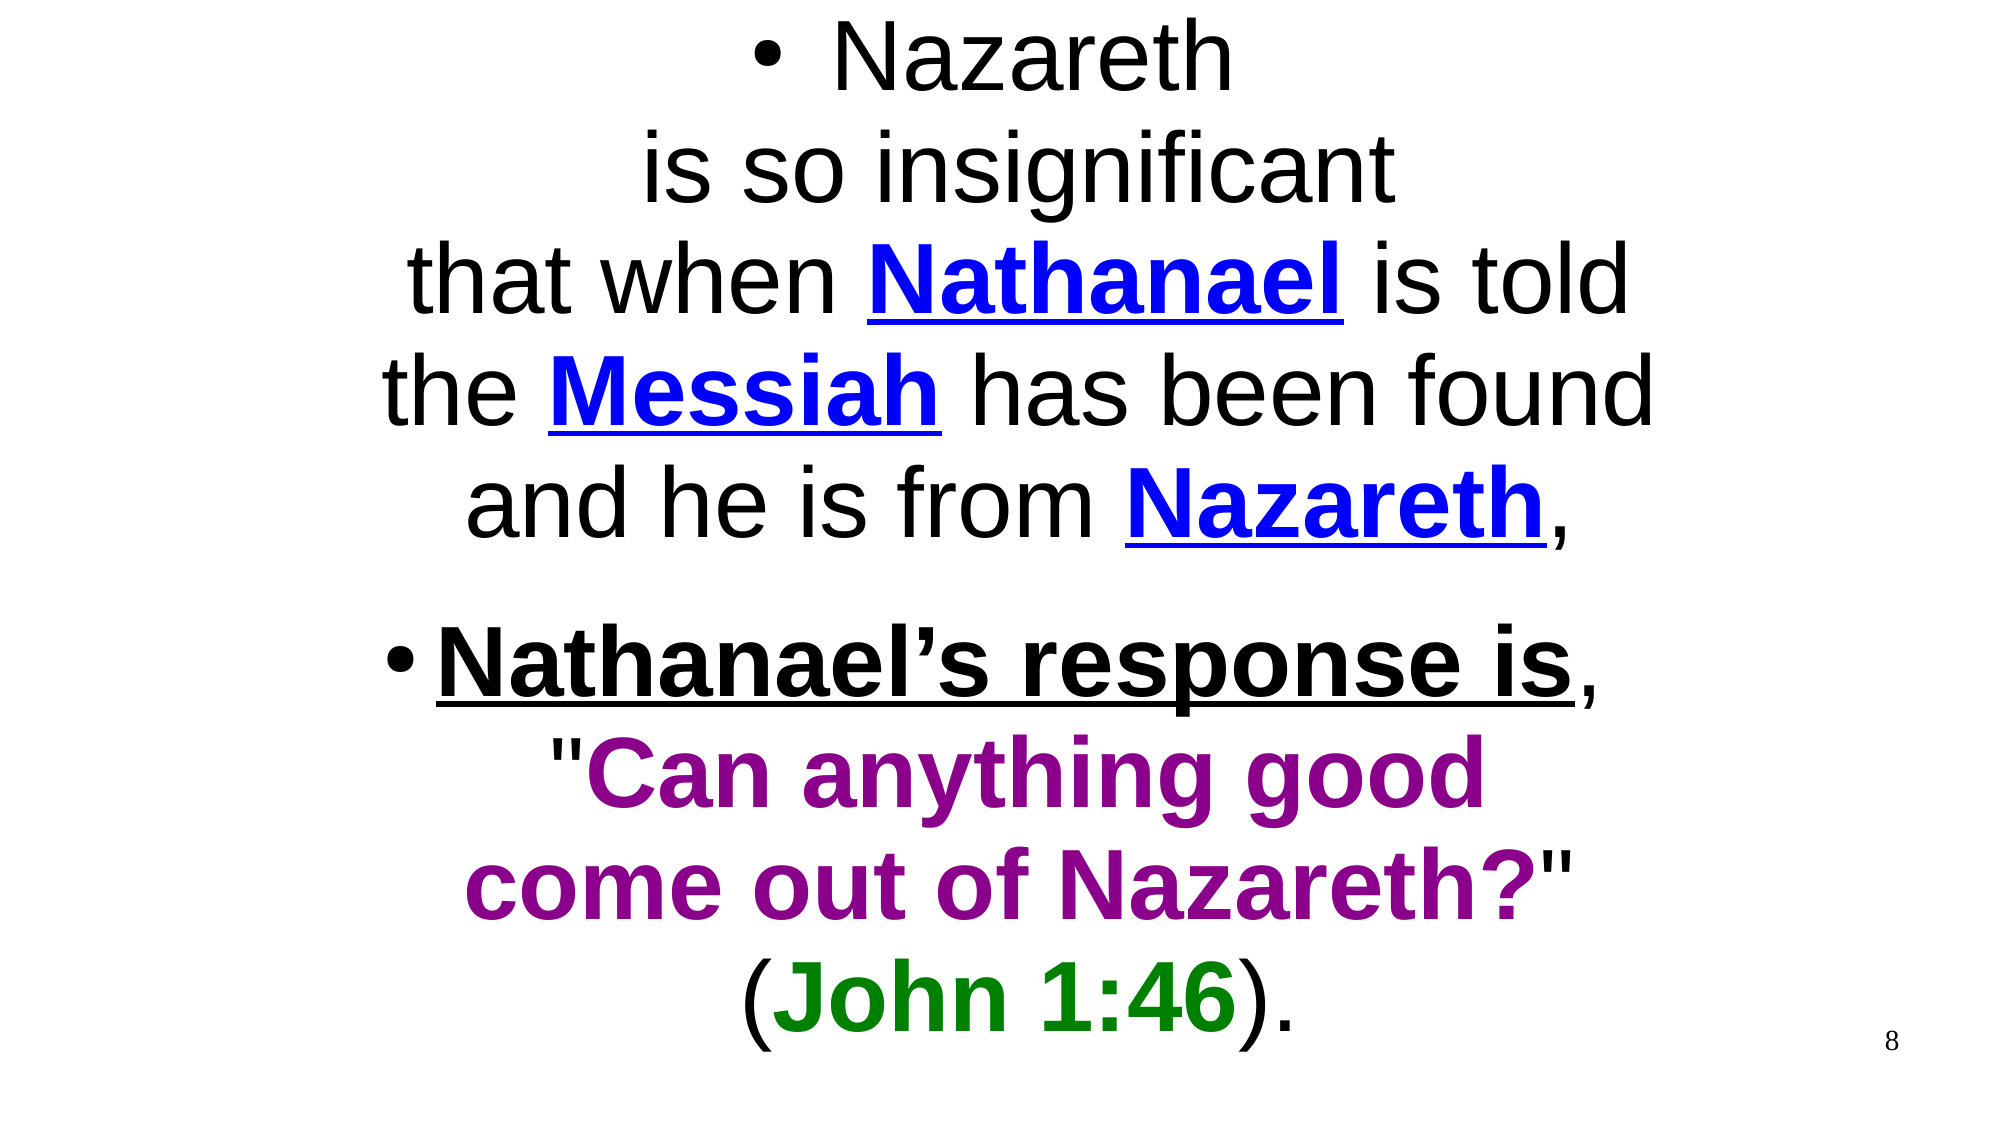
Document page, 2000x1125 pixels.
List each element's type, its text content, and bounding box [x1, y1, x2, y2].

list Nazareth is so insignificant that when Nathanael is told the Messiah has been found and he is from Nazareth, Nathanael’s response is, "Can anything good come out of Nazareth?" (John 1:46). [0, 0, 1996, 1123]
